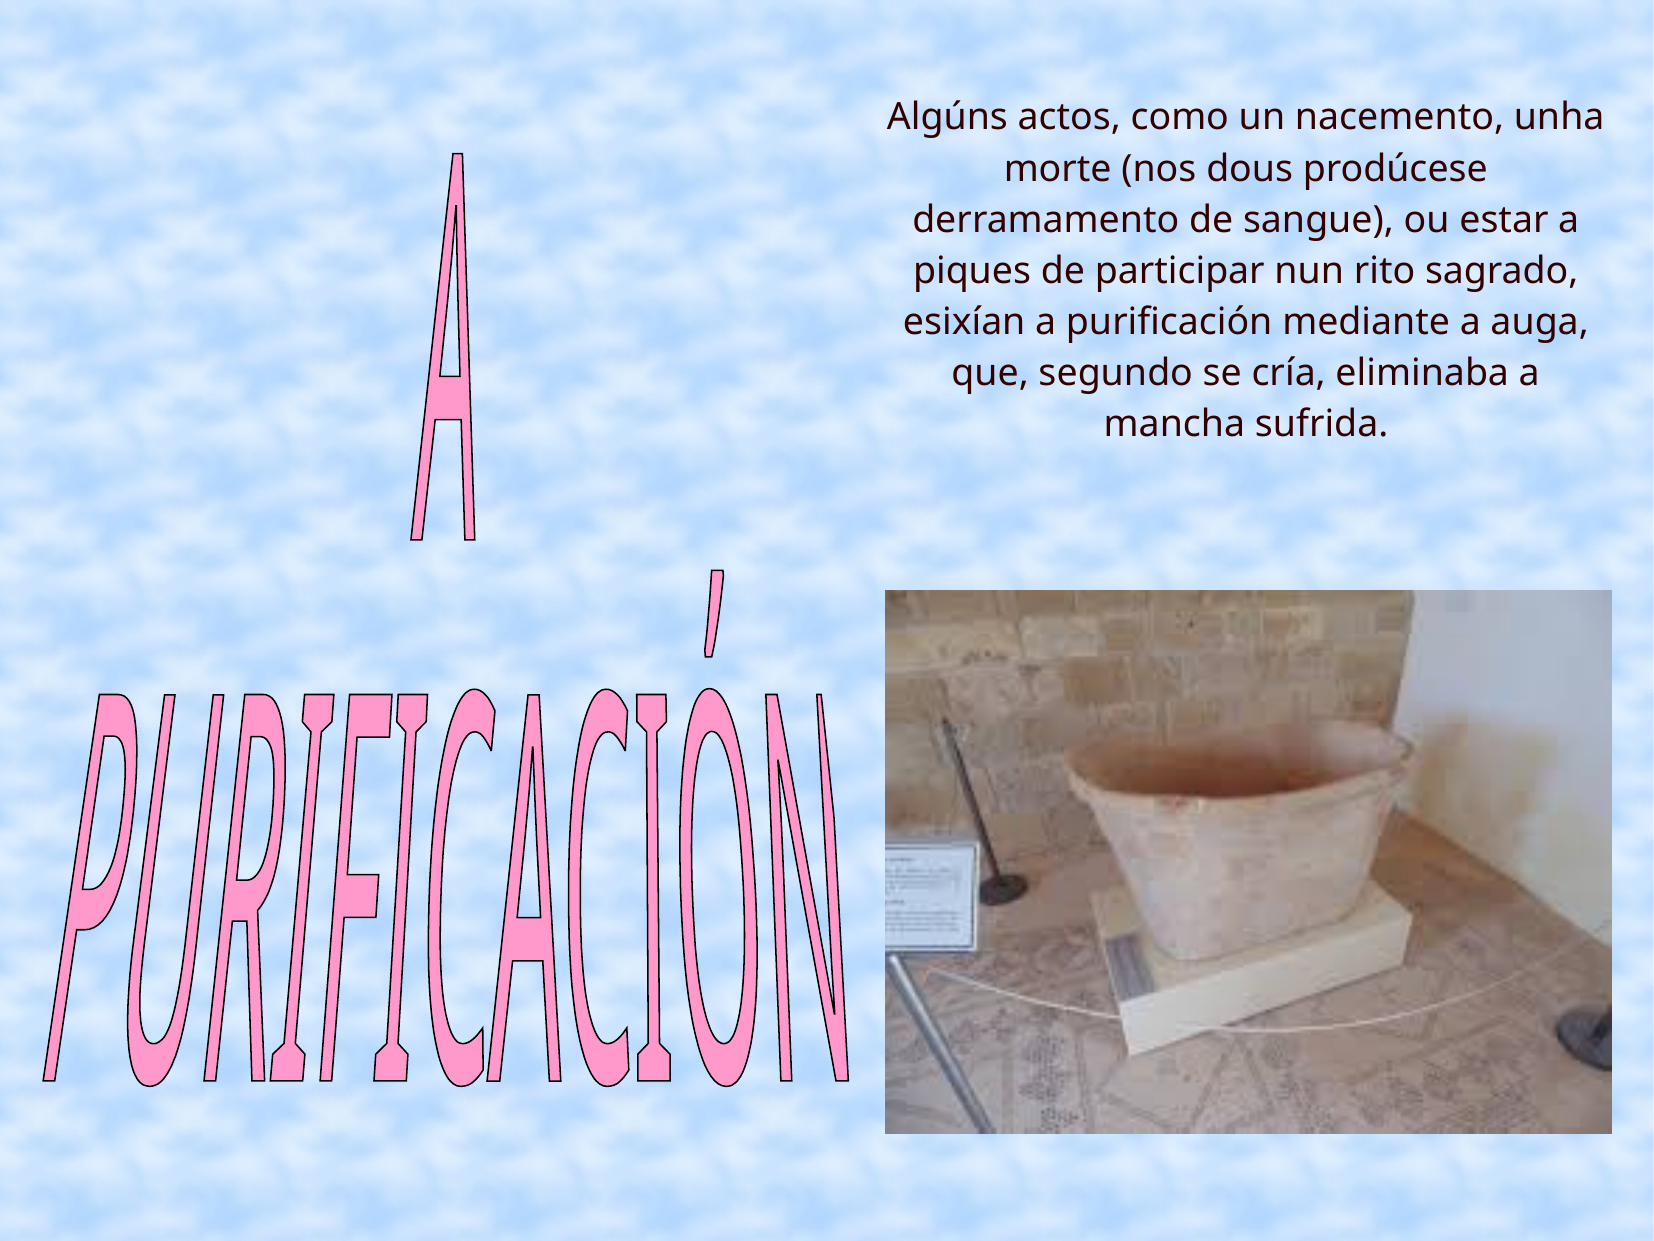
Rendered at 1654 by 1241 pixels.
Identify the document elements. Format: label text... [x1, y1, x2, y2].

picture [0, 0, 1654, 1241]
text_box A PURIFICACIÓN [204, 694, 286, 1081]
text_box Algúns actos, como un nacemento, unha morte (nos dous prodúcese derramamento de sangue), ou estar a piques de participar nun rito sagrado, esixían a purificación mediante a auga, que, segundo se cría, eliminaba a mancha sufrida. [868, 82, 1625, 517]
text_box A PURIFICACIÓN [487, 694, 561, 1082]
text_box A PURIFICACIÓN [270, 694, 334, 1081]
text_box A PURIFICACIÓN [704, 570, 724, 657]
text_box A PURIFICACIÓN [43, 694, 137, 1081]
text_box A PURIFICACIÓN [568, 689, 629, 1087]
text_box A PURIFICACIÓN [679, 688, 758, 1087]
text_box A PURIFICACIÓN [320, 694, 392, 1081]
text_box A PURIFICACIÓN [428, 689, 495, 1087]
text_box A PURIFICACIÓN [127, 694, 224, 1087]
text_box A PURIFICACIÓN [373, 694, 428, 1081]
text_box A PURIFICACIÓN [765, 694, 849, 1081]
text_box A PURIFICACIÓN [636, 694, 671, 1081]
text_box A PURIFICACIÓN [410, 153, 475, 540]
